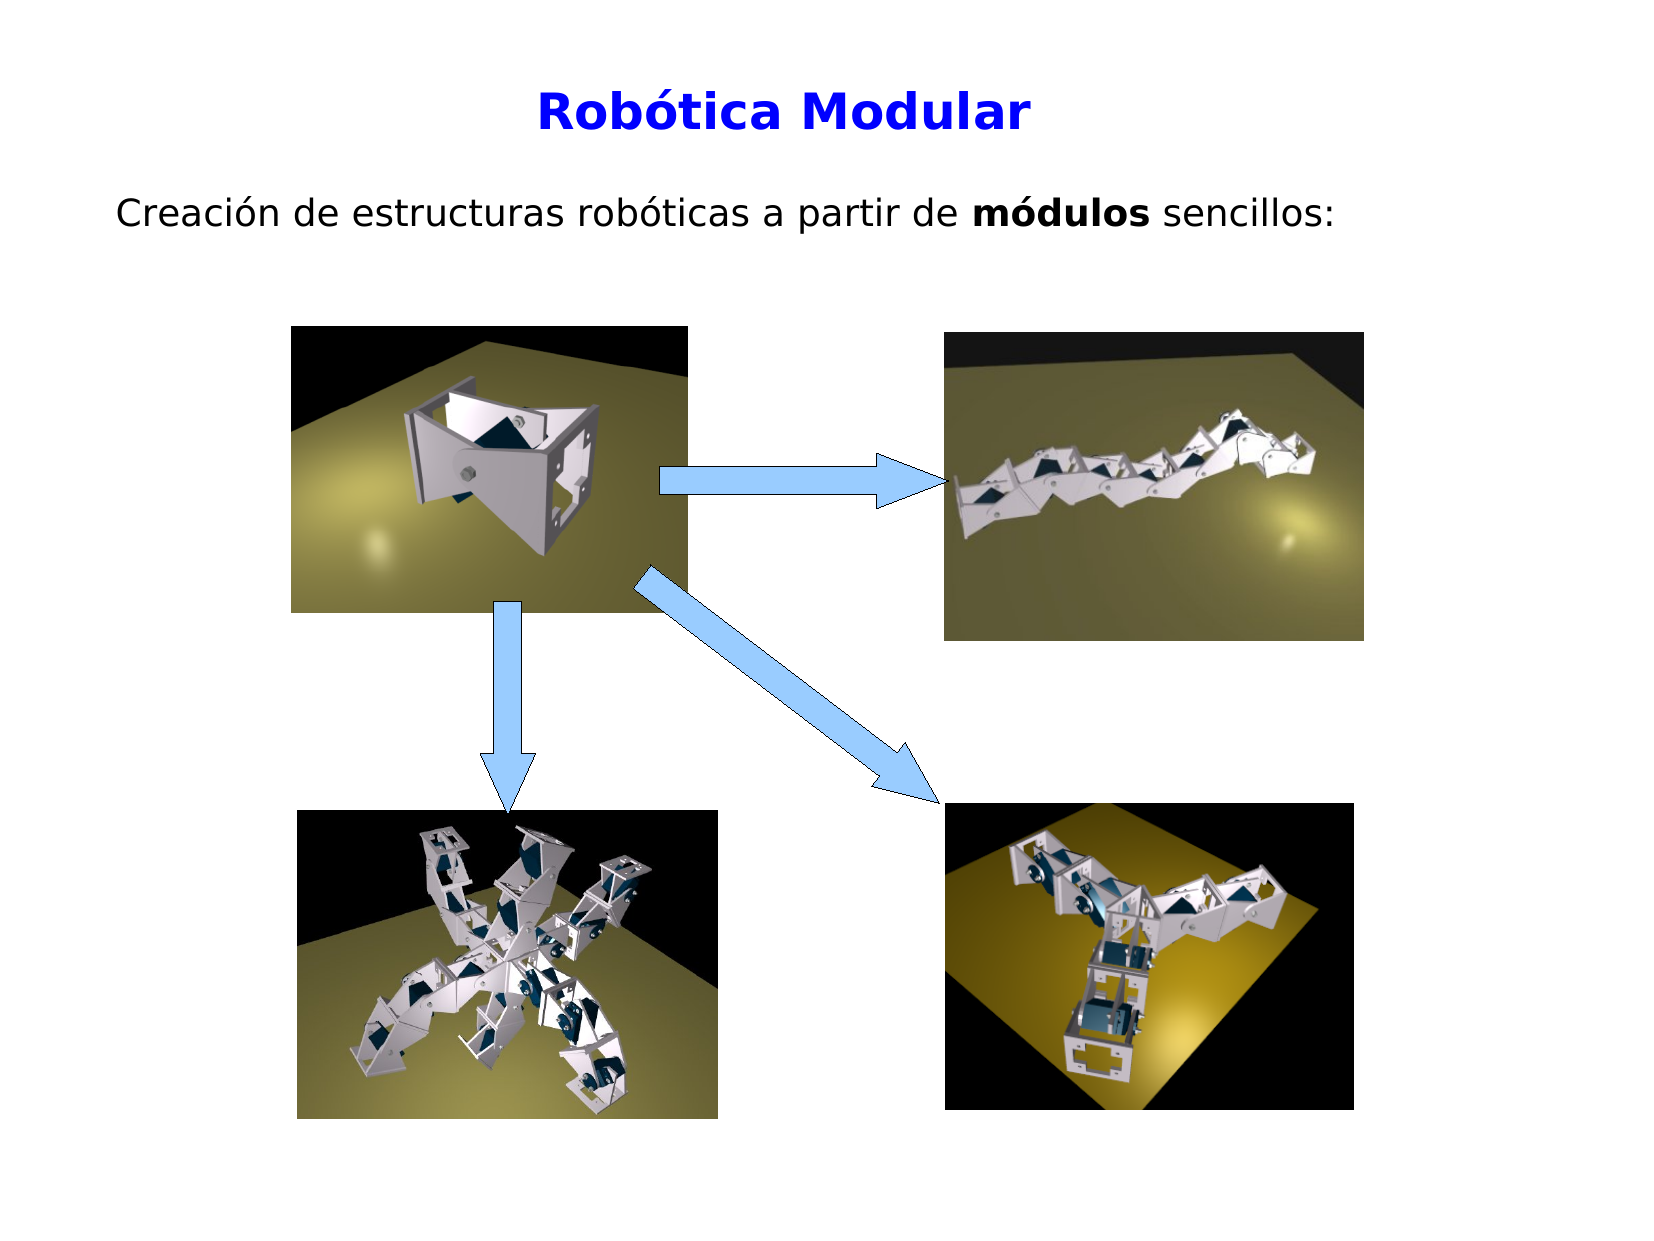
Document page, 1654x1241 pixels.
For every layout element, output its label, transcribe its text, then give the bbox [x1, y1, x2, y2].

picture [297, 810, 718, 1119]
text_box [659, 453, 949, 509]
text_box [633, 564, 940, 804]
text_box [480, 601, 536, 815]
picture [291, 326, 688, 613]
text_box Creación de estructuras robóticas a partir de módulos sencillos: [88, 184, 1506, 255]
picture [945, 803, 1354, 1110]
text_box Robótica Modular [521, 75, 1047, 149]
picture [944, 332, 1364, 642]
